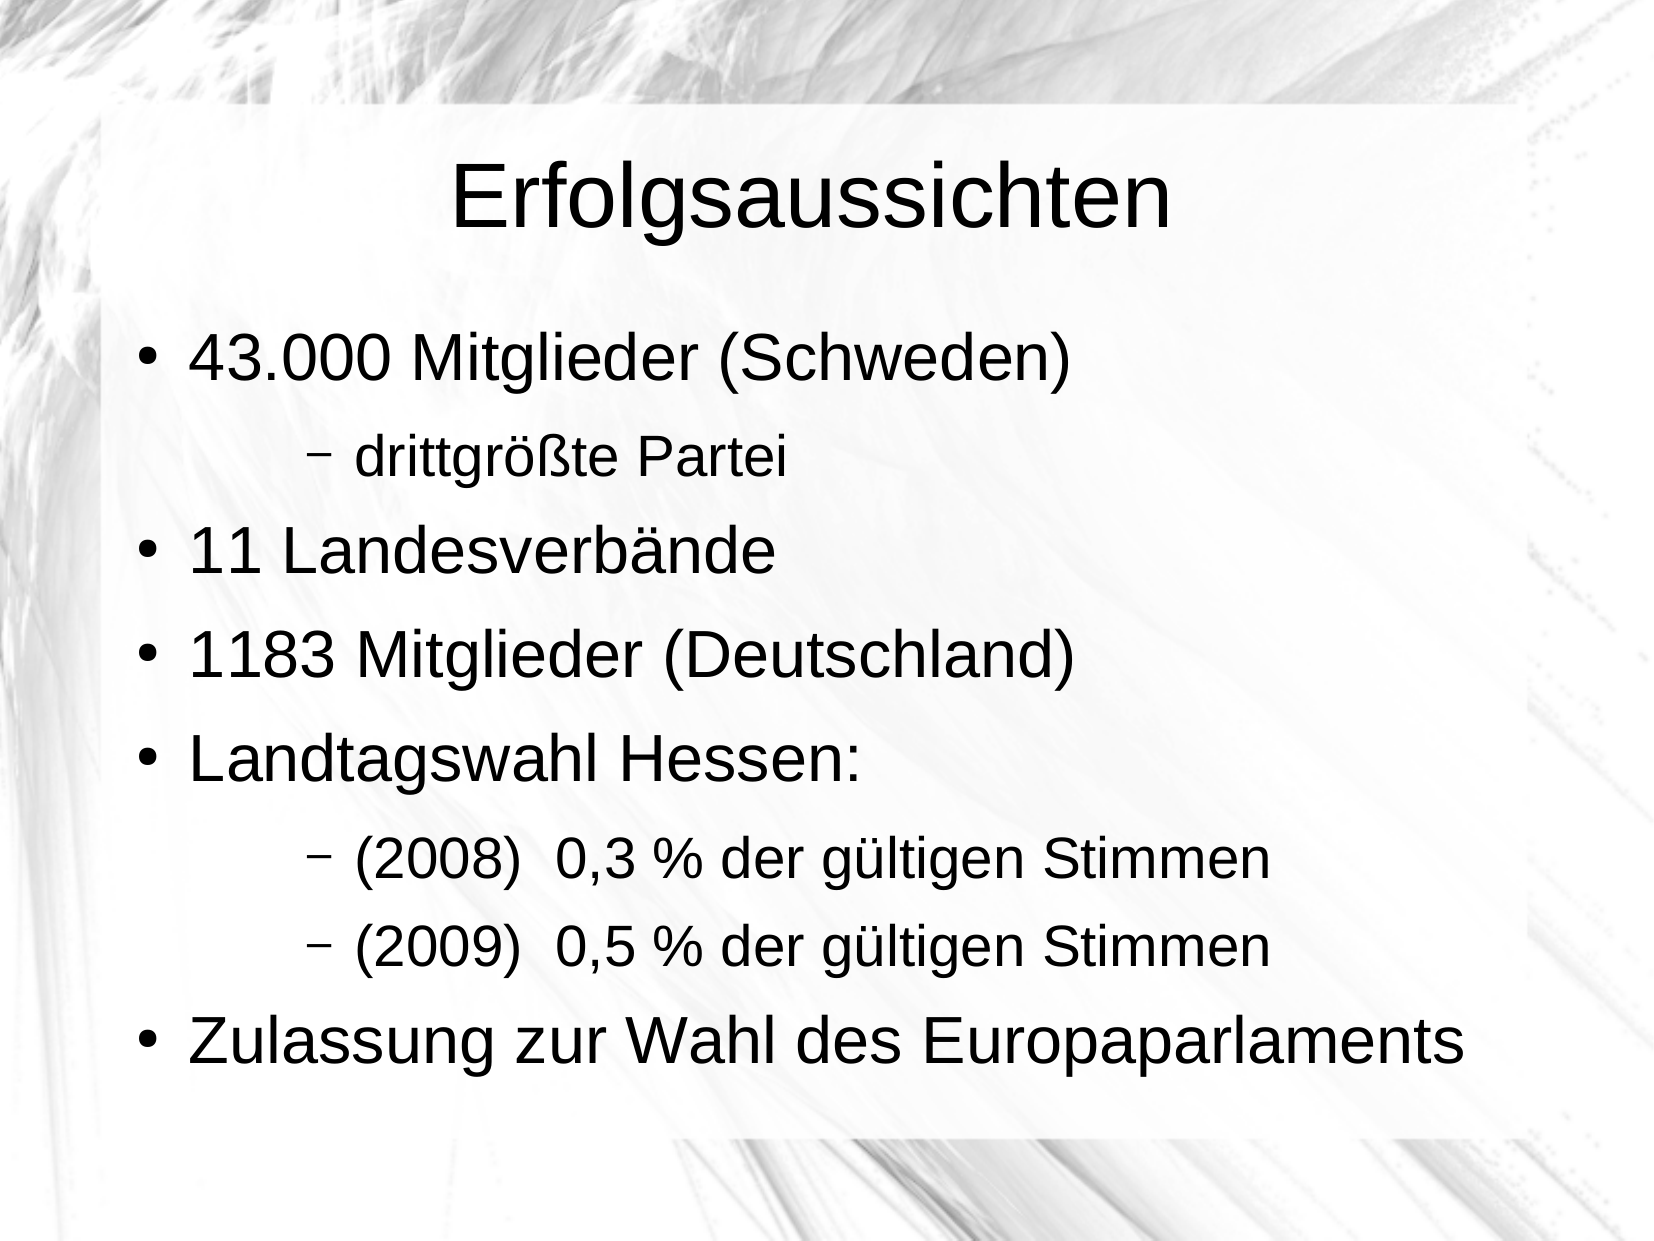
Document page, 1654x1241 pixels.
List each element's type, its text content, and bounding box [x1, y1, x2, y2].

picture [0, 0, 1654, 1241]
list 43.000 Mitglieder (Schweden) drittgrößte Partei 11 Landesverbände 1183 Mitglieder (Deutschland) Landtagswahl Hessen: (2008) 0,3 % der gültigen Stimmen (2009) 0,5 % der gültigen Stimmen Zulassung zur Wahl des Europaparlaments [118, 319, 1571, 1124]
title Erfolgsaussichten [118, 119, 1506, 273]
